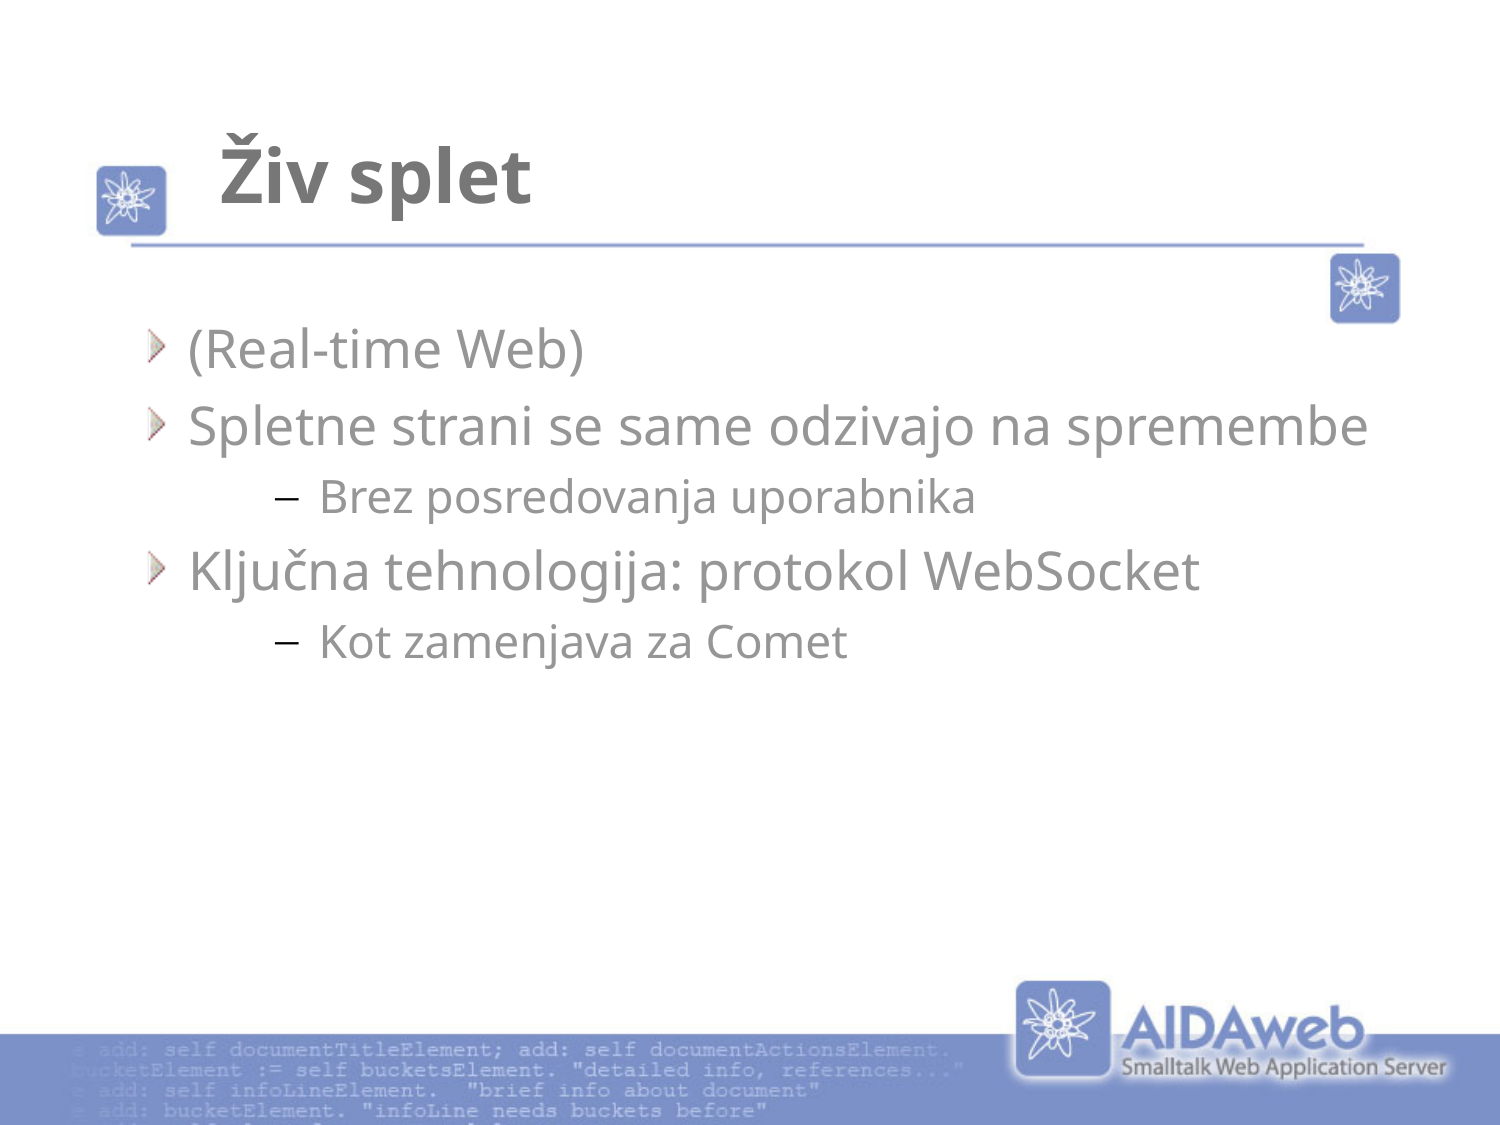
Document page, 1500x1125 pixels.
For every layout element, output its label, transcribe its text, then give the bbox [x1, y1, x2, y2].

title Živ splet [181, 118, 1365, 244]
picture [0, 0, 1500, 1125]
list (Real-time Web) Spletne strani se same odzivajo na spremembe Brez posredovanja uporabnika Ključna tehnologija: protokol WebSocket Kot zamenjava za Comet [137, 314, 1400, 703]
